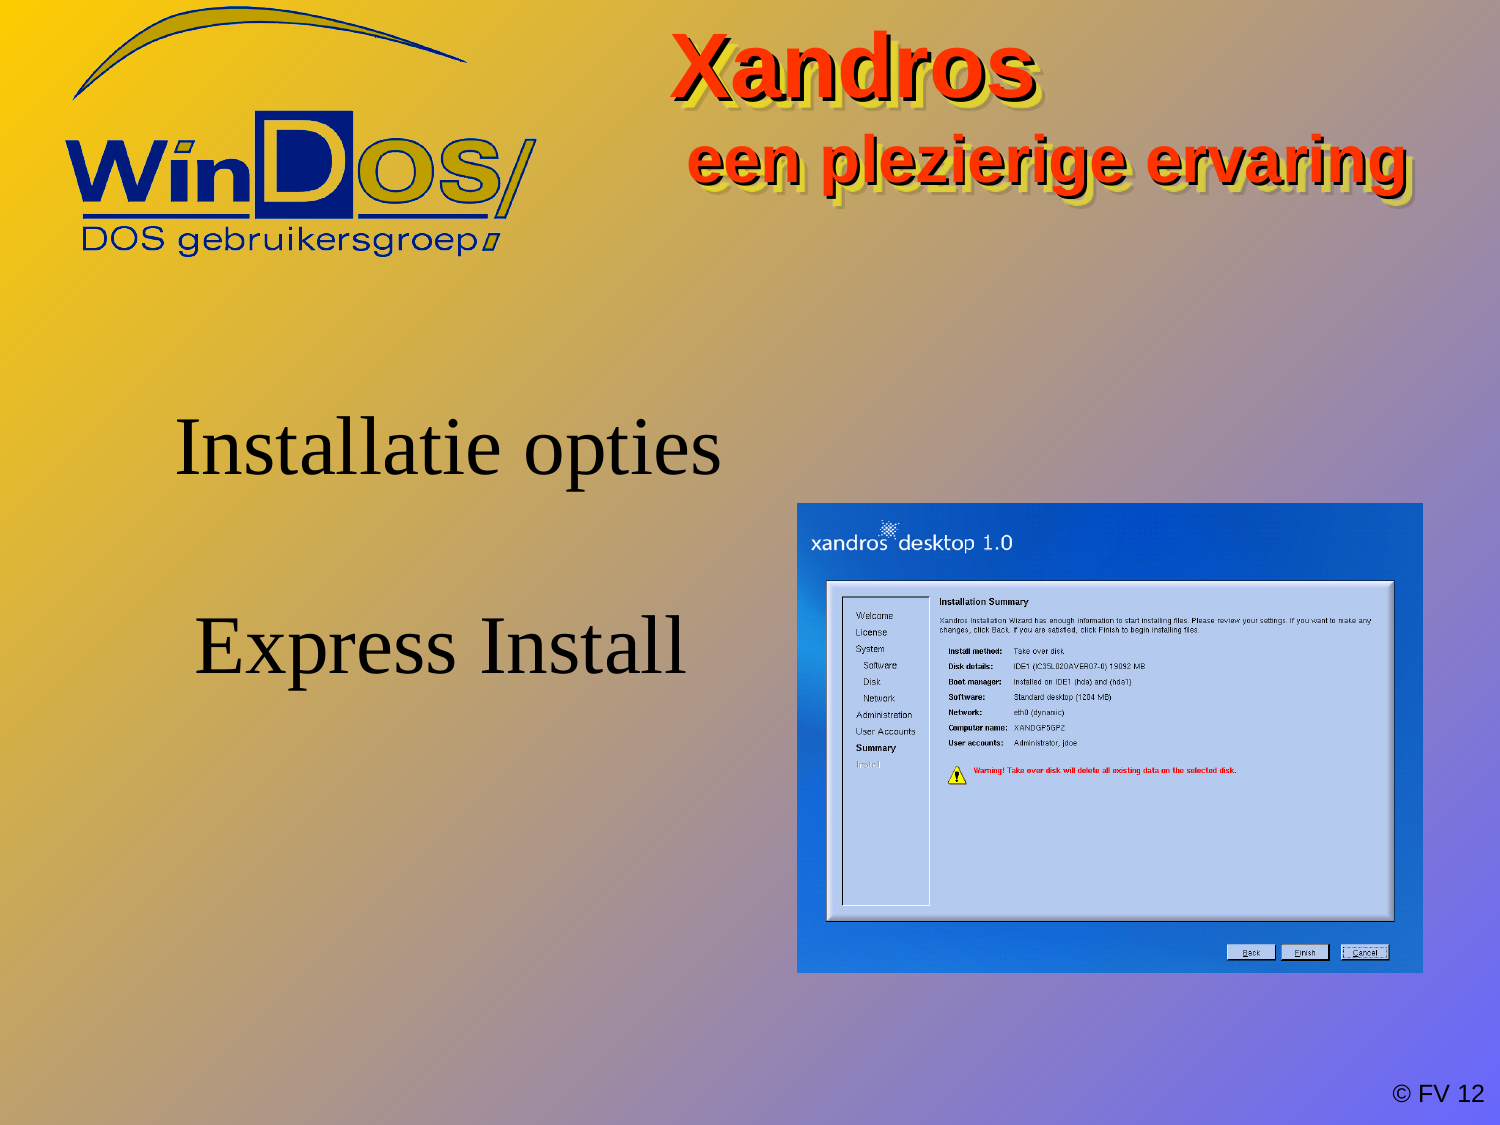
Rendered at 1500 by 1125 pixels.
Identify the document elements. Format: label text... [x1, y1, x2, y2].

text_box Installatie opties Express Install [159, 385, 790, 701]
picture [797, 503, 1423, 973]
picture [65, 6, 537, 264]
text_box Xandros een plezierige ervaring [595, 0, 1500, 205]
text_box © FV <getal> [1352, 1070, 1500, 1125]
